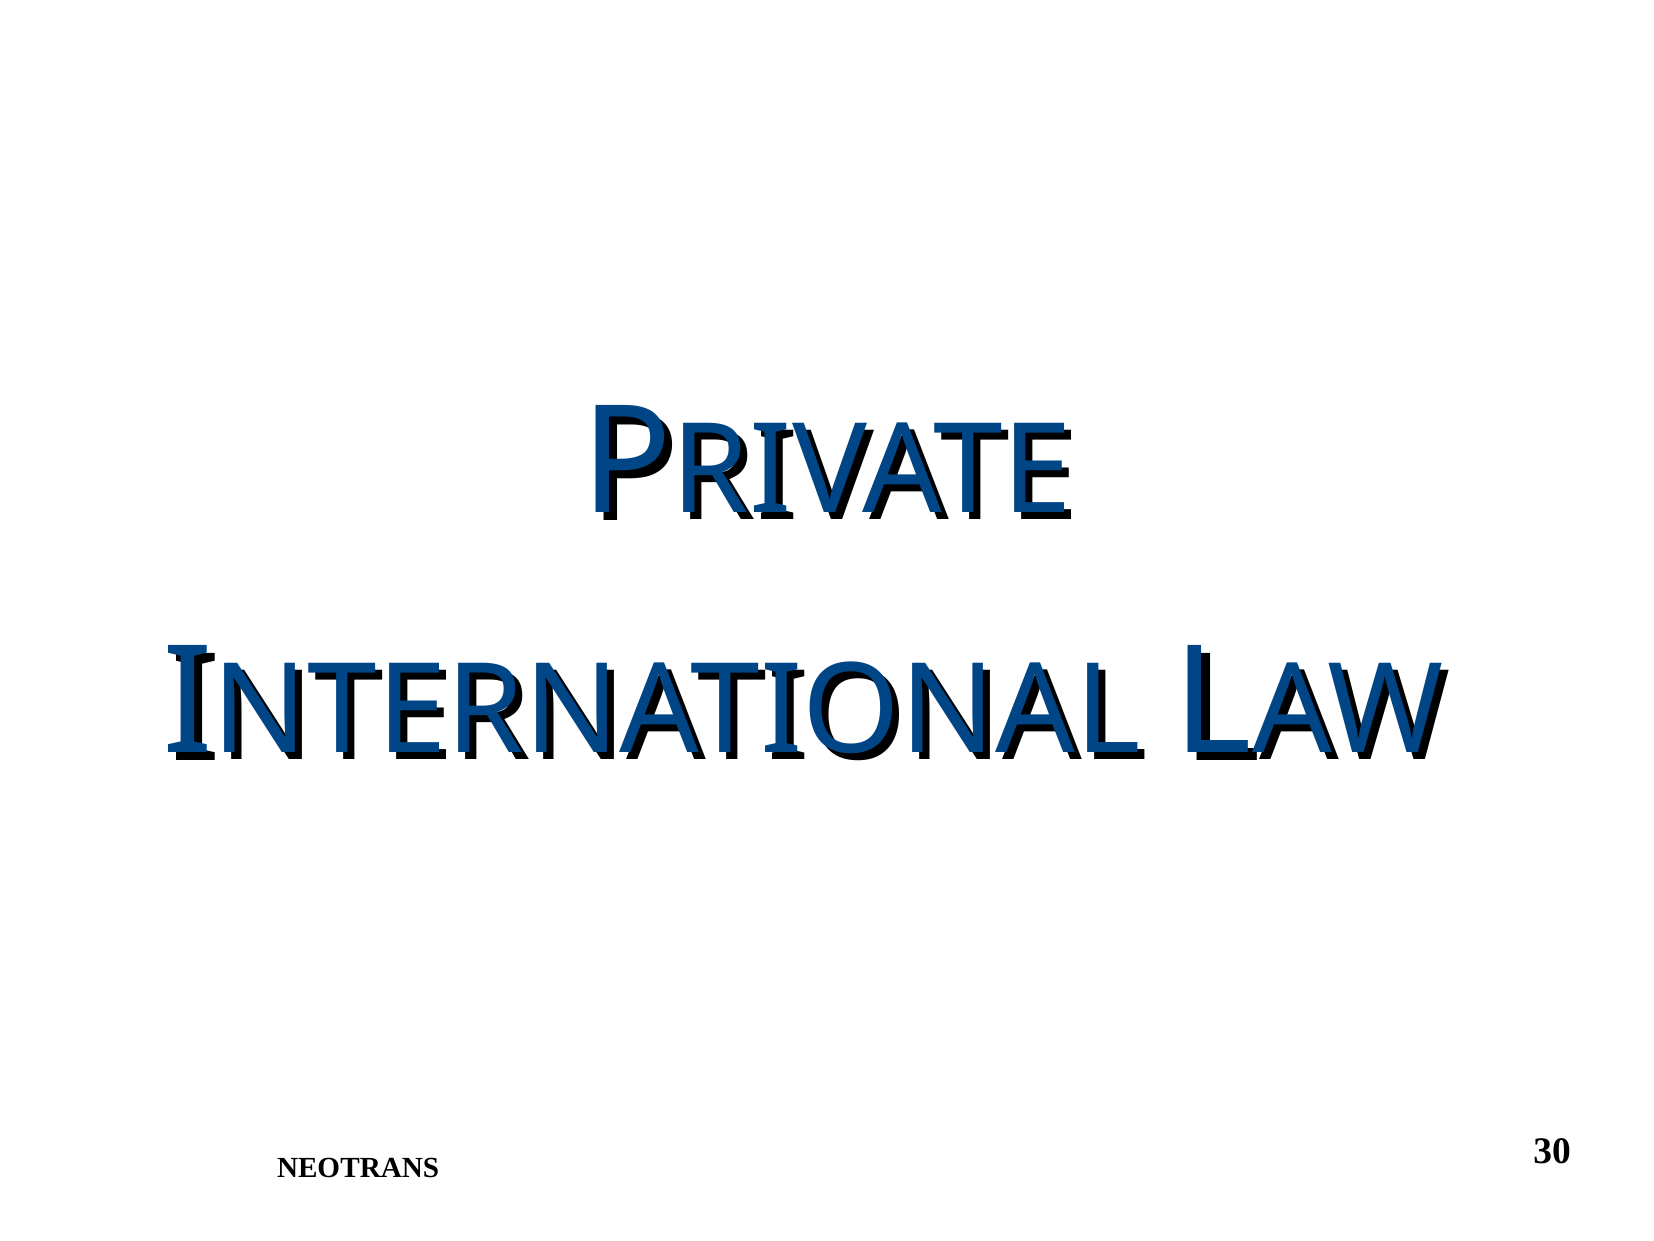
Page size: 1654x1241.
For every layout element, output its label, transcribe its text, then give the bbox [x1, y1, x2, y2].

subtitle PRIVATE INTERNATIONAL LAW [82, 56, 1571, 1102]
